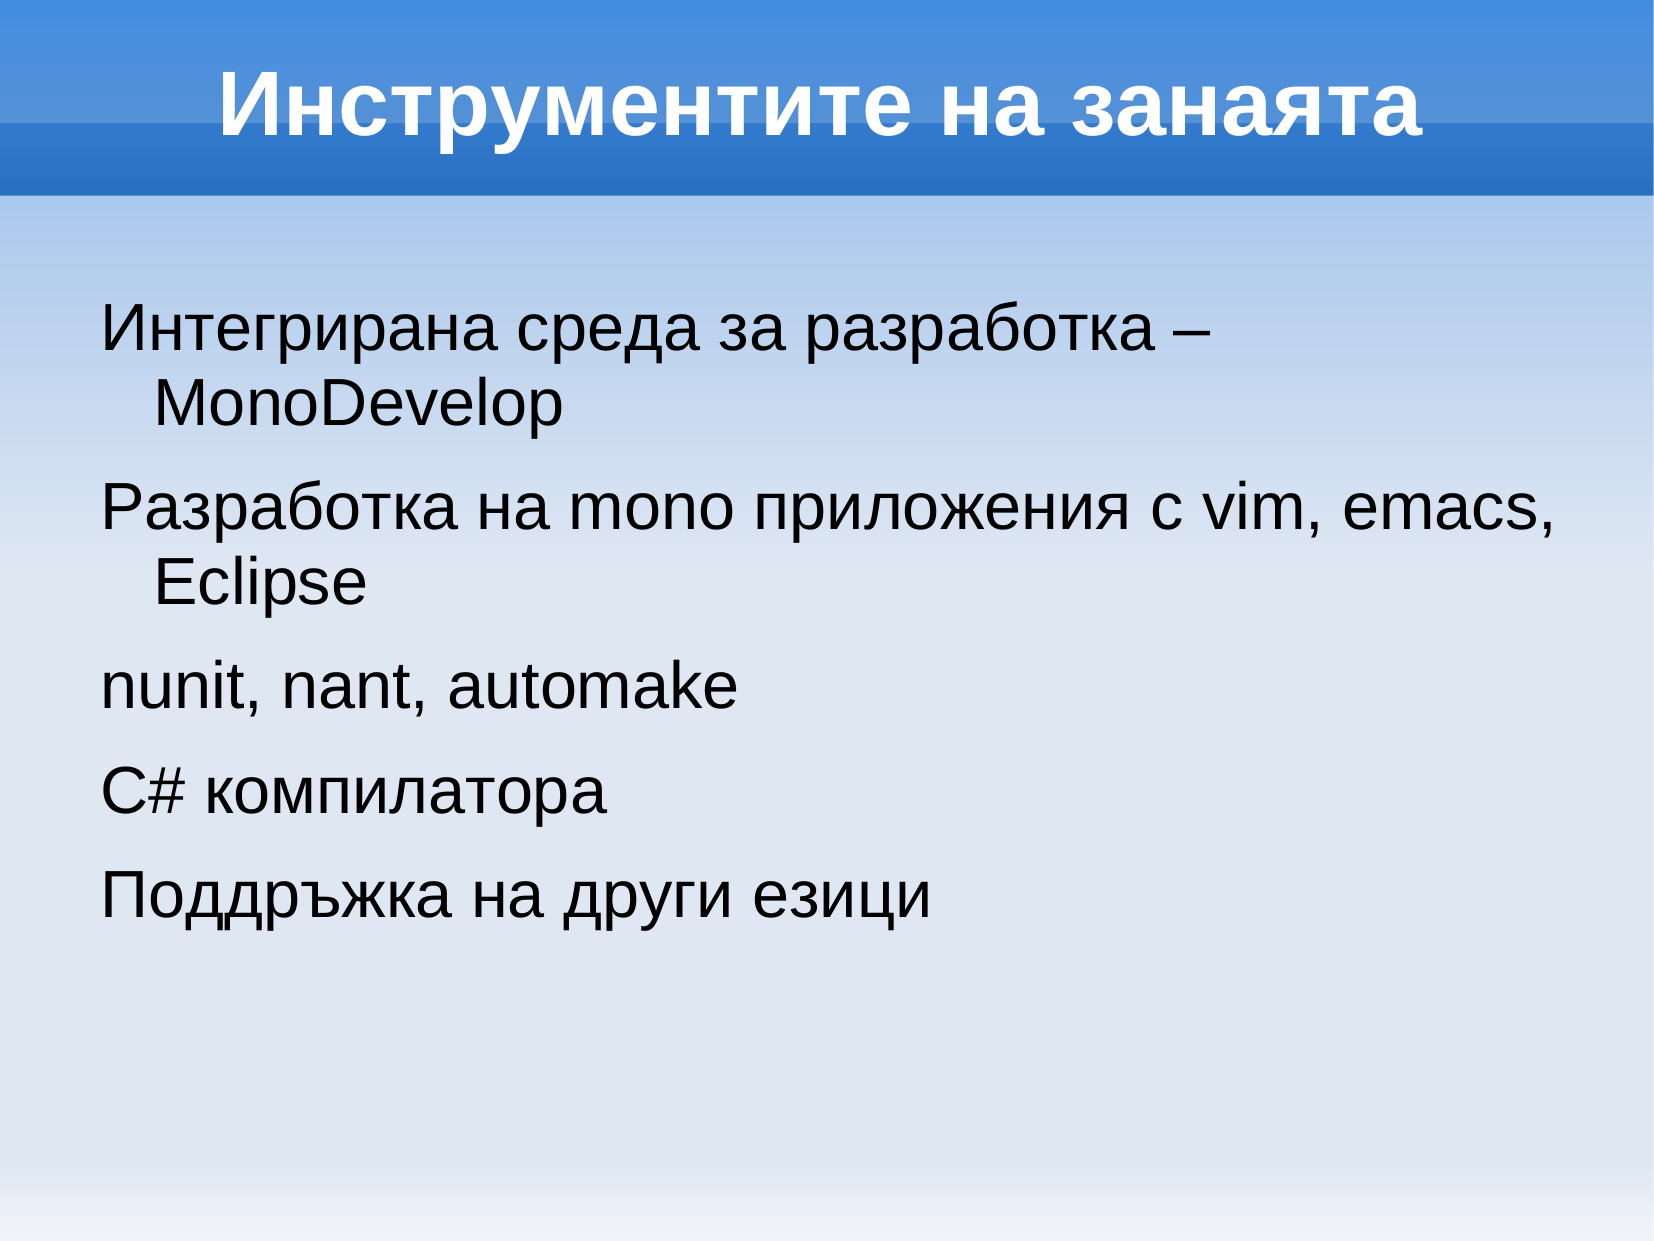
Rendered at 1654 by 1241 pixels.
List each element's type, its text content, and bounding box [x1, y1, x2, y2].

list Интегрирана среда за разработка – MonoDevelop Разработка на mono приложения с vim, emacs, Eclipse nunit, nant, automake C# компилатора Поддръжка на други езици [82, 290, 1571, 1094]
title Инструментите на занаята [76, 7, 1565, 200]
picture [0, 0, 1654, 1241]
